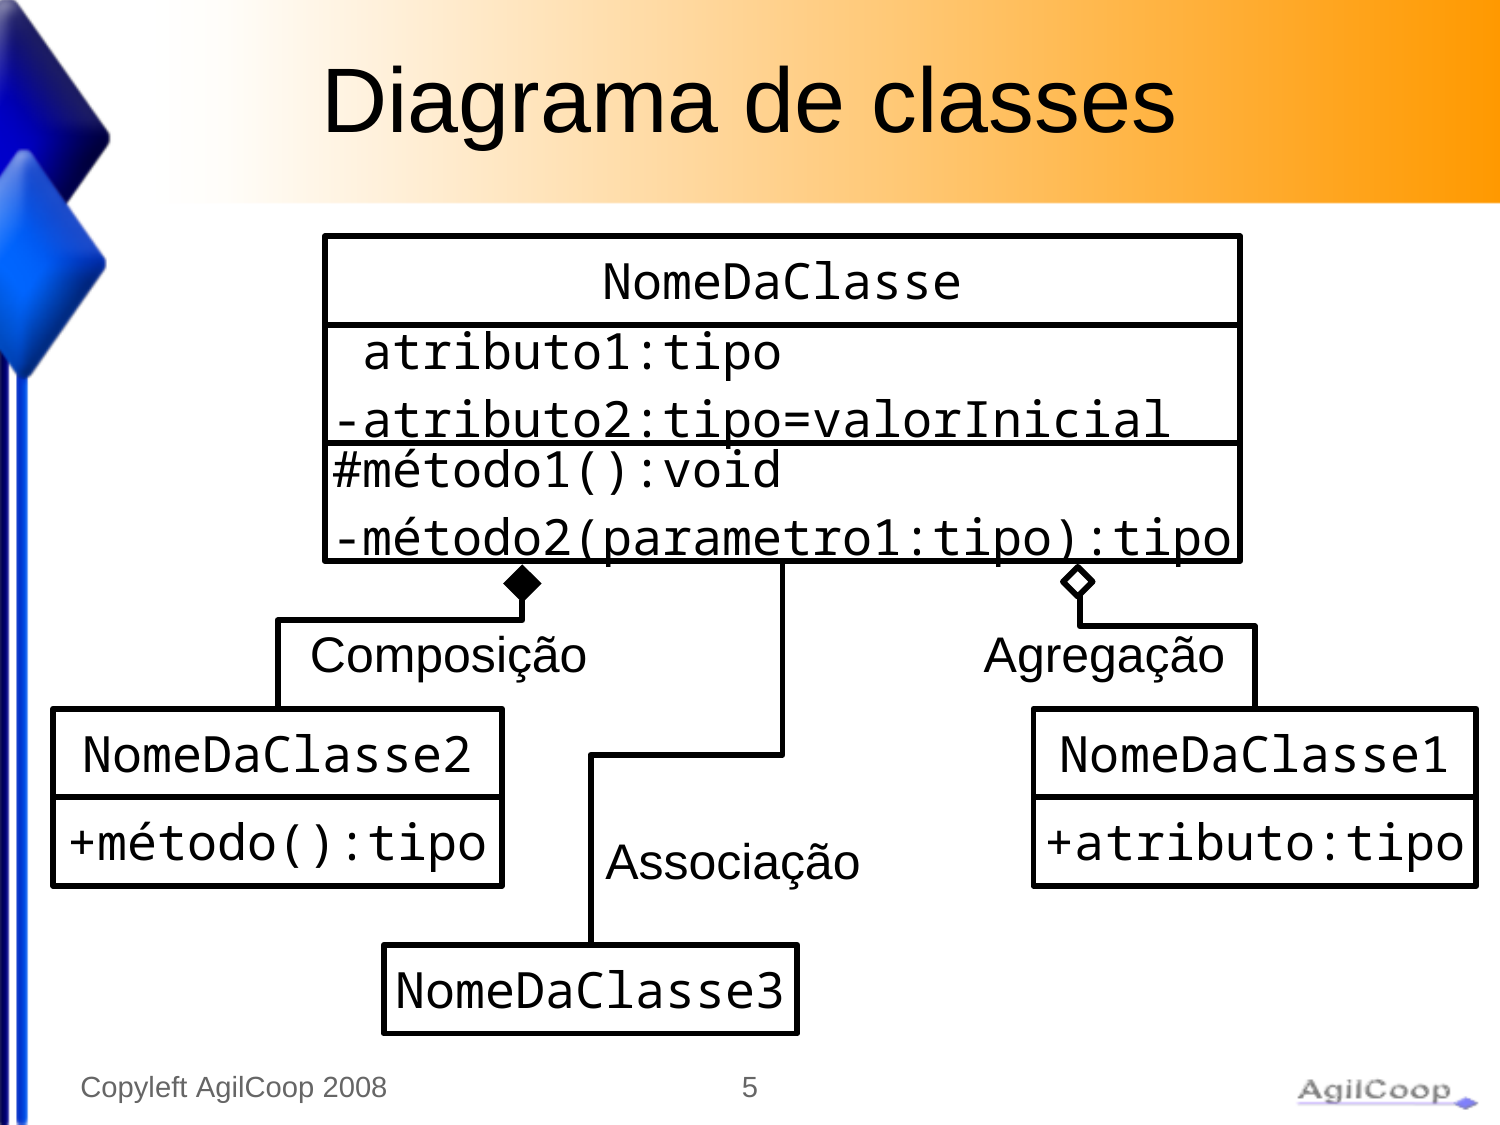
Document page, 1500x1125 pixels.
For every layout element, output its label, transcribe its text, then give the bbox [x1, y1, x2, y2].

text_box NomeDaClasse [324, 236, 1241, 324]
title Diagrama de classes [75, 0, 1425, 203]
text_box [1062, 566, 1093, 597]
text_box Associação [590, 826, 916, 898]
text_box +atributo:tipo [1033, 797, 1477, 886]
text_box NomeDaClasse3 [383, 944, 798, 1034]
text_box +método():tipo [53, 797, 502, 886]
text_box Composição [295, 619, 603, 691]
text_box Agregação [969, 620, 1241, 691]
text_box NomeDaClasse1 [1033, 708, 1477, 797]
text_box #método1():void -método2(parametro1:tipo):tipo [324, 442, 1241, 562]
text_box atributo1:tipo -atributo2:tipo=valorInicial [324, 324, 1241, 442]
text_box NomeDaClasse2 [53, 708, 502, 797]
picture [0, 0, 1500, 1125]
